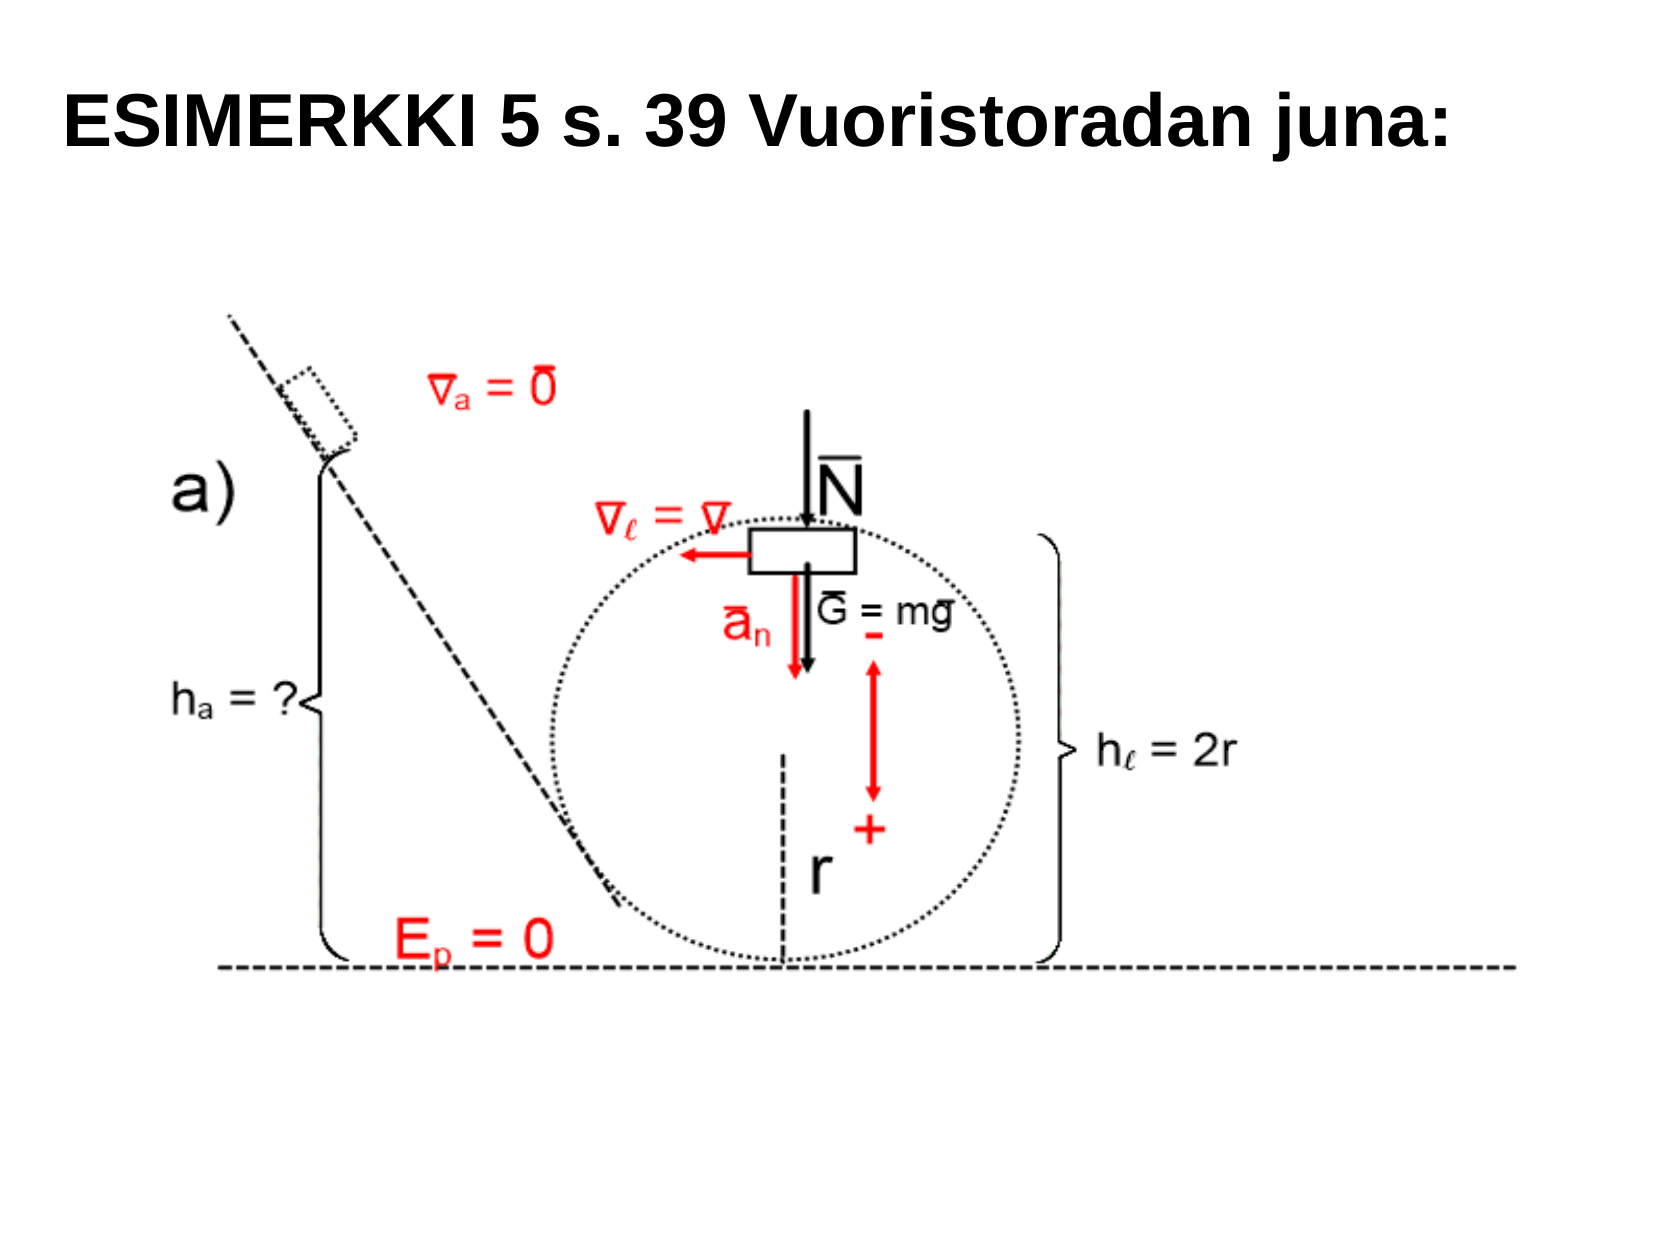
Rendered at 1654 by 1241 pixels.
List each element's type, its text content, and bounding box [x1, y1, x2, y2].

text_box ESIMERKKI 5 s. 39 Vuoristoradan juna: [47, 70, 1642, 254]
picture [114, 271, 1548, 1049]
